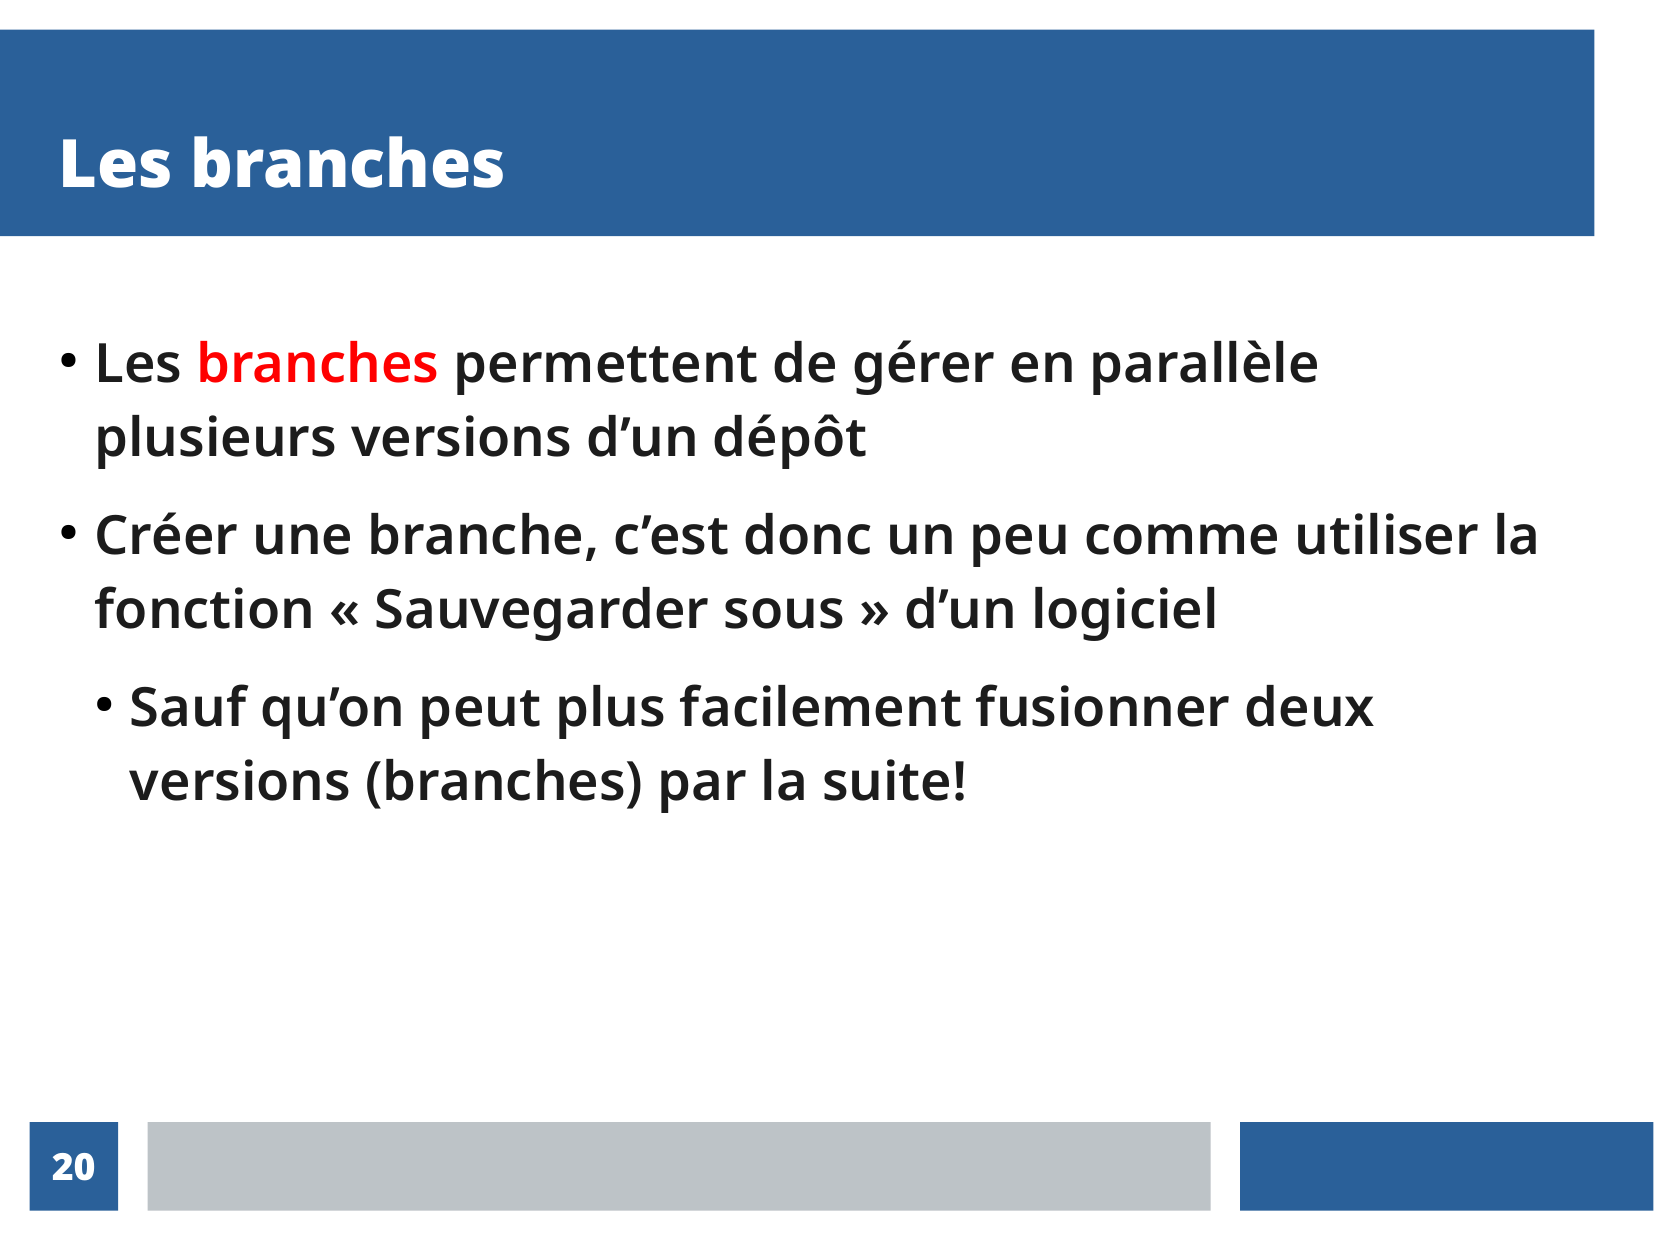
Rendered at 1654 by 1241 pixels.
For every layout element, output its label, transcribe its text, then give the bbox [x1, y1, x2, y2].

title Les branches [59, 59, 1595, 207]
list Les branches permettent de gérer en parallèle plusieurs versions d’un dépôt Créer une branche, c’est donc un peu comme utiliser la fonction « Sauvegarder sous » d’un logiciel Sauf qu’on peut plus facilement fusionner deux versions (branches) par la suite! [59, 324, 1565, 1093]
